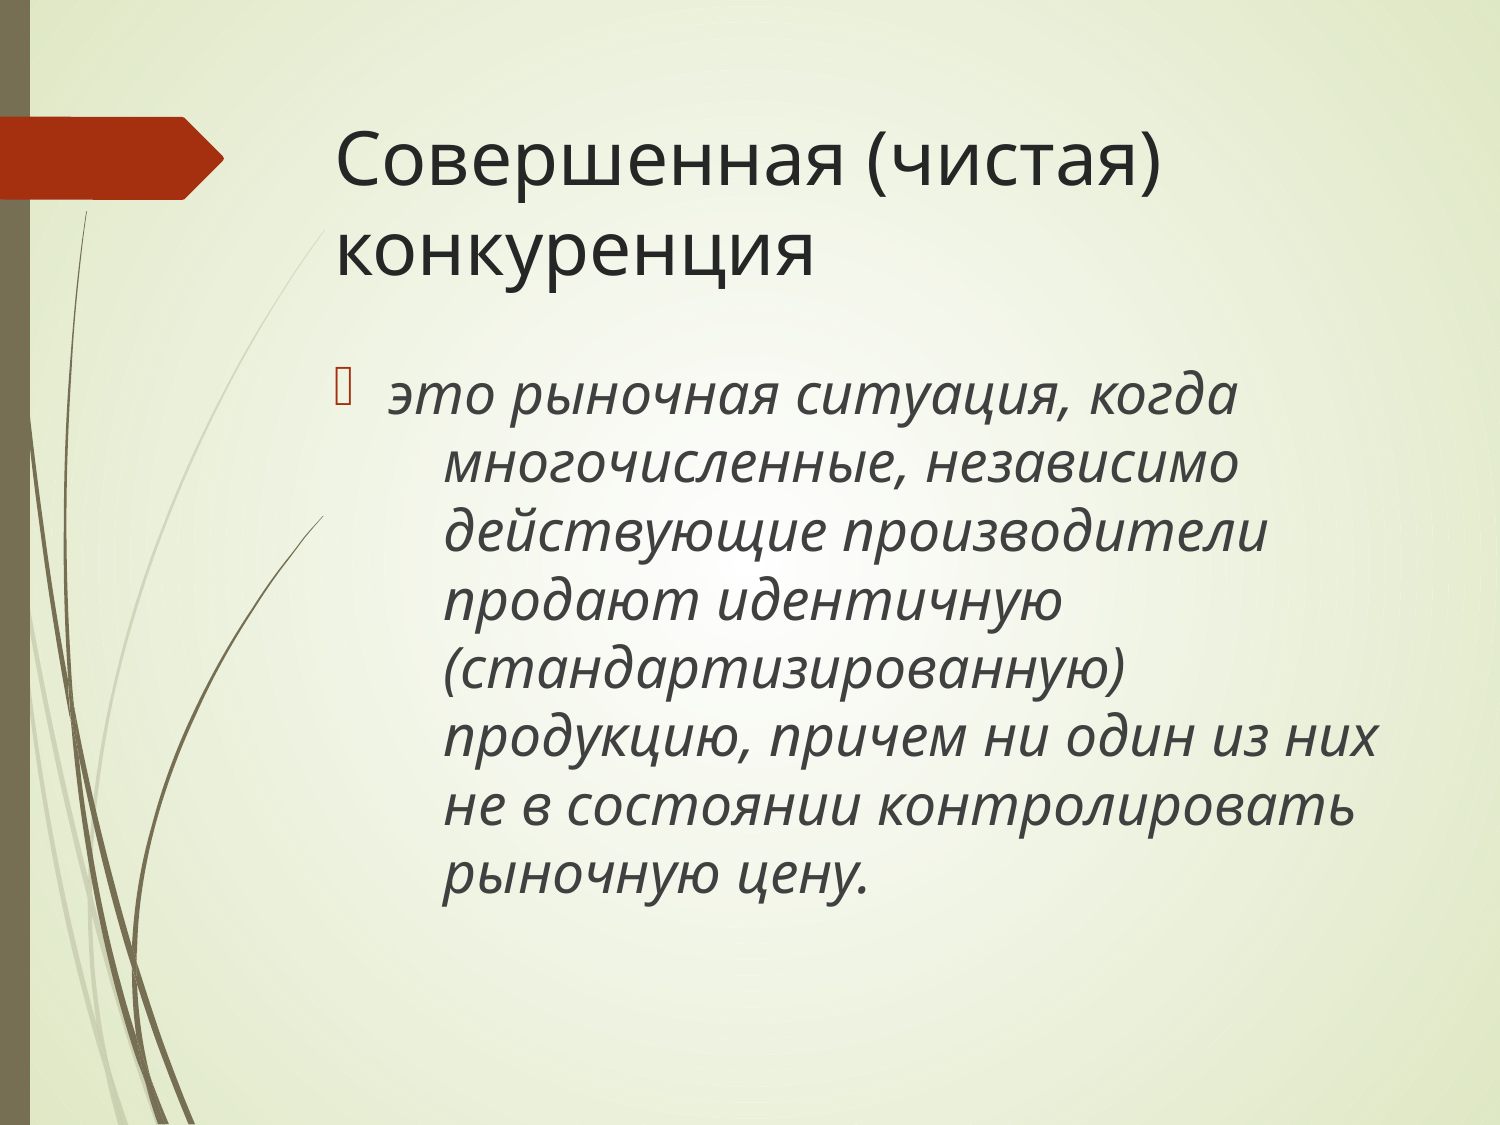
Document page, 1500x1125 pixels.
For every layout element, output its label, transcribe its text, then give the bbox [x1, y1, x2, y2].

title Совершенная (чистая) конкуренция [319, 102, 1400, 313]
list это рыночная ситуация, когда многочисленные, независимо действующие производители продают идентичную (стандартизированную) продукцию, причем ни один из них не в состоянии контролировать рыночную цену. [318, 350, 1401, 970]
